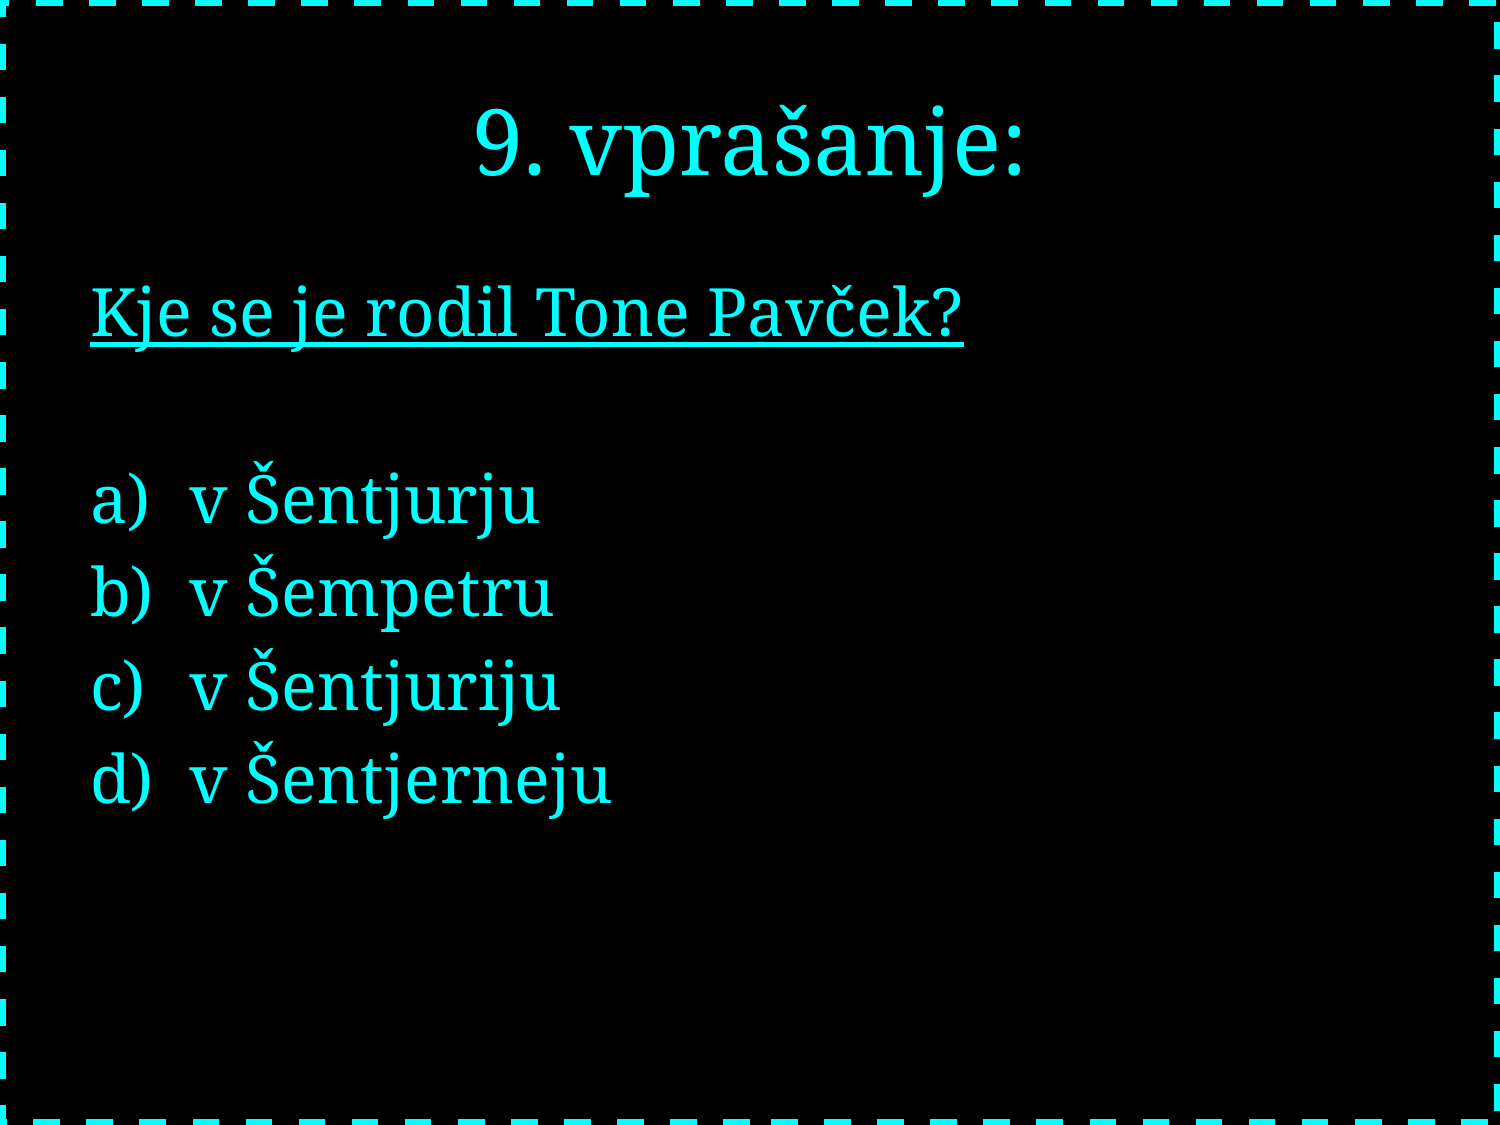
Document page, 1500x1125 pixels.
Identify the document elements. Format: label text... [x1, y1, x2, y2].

title 9. vprašanje: [75, 45, 1425, 233]
list Kje se je rodil Tone Pavček? v Šentjurju v Šempetru v Šentjuriju v Šentjerneju [75, 262, 1425, 1005]
